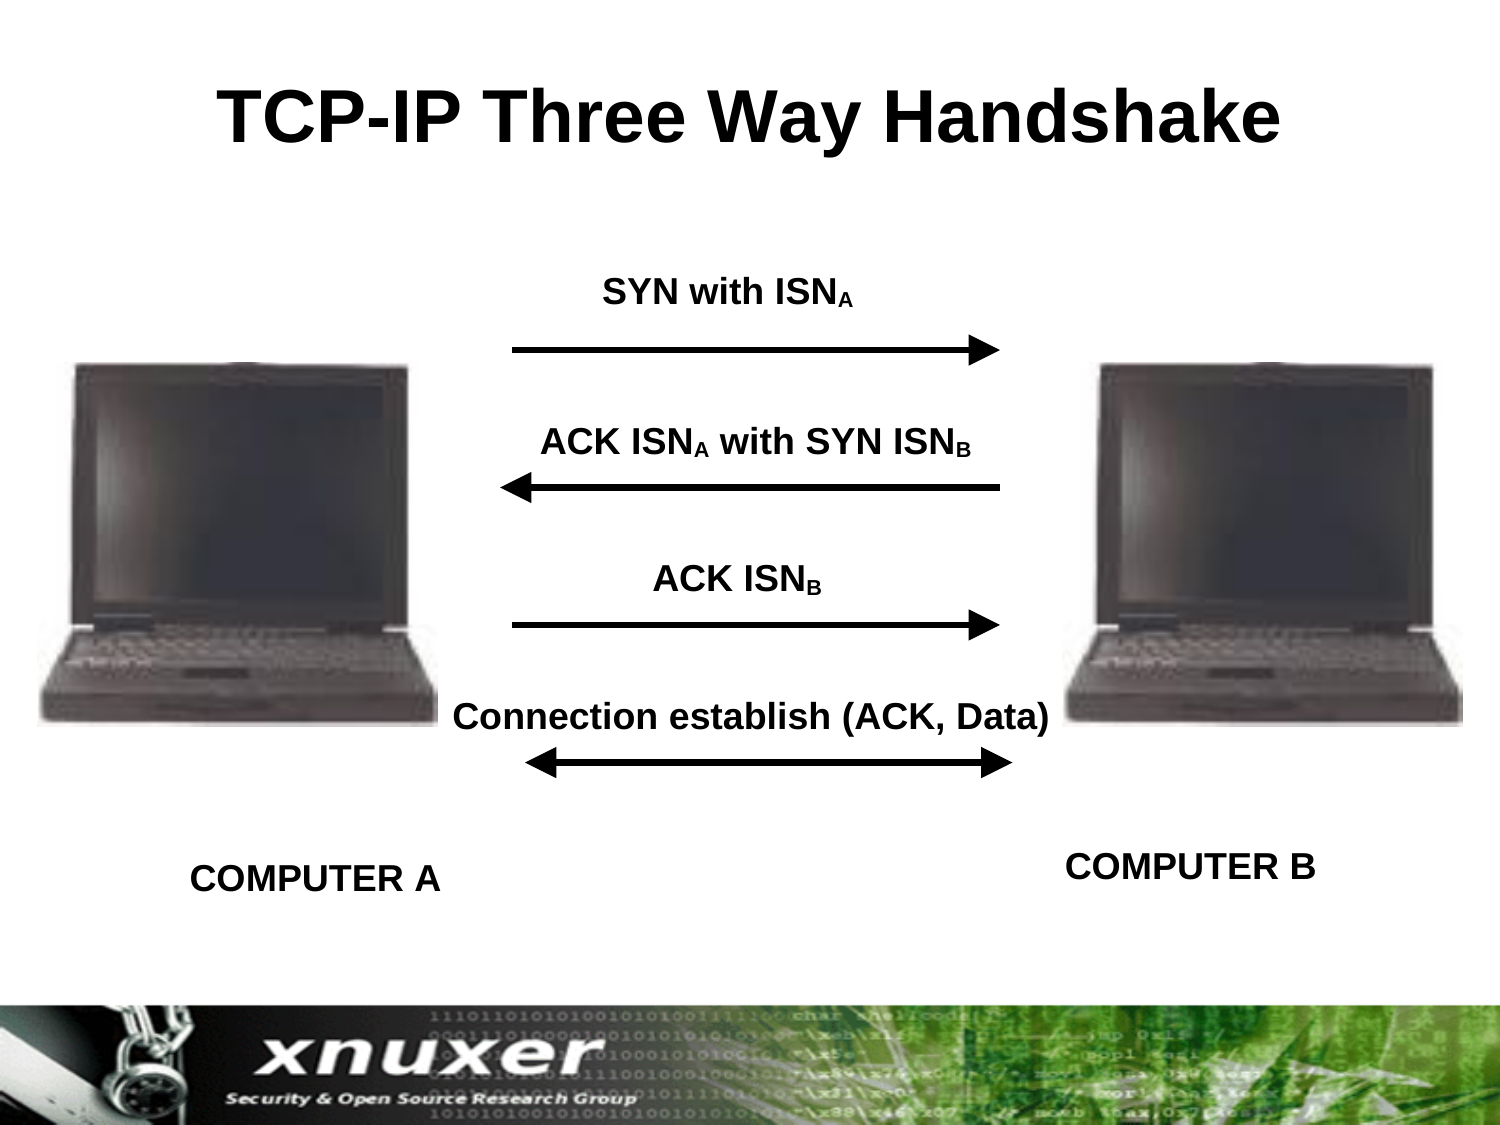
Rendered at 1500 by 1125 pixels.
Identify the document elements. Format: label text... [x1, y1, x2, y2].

text_box Connection establish (ACK, Data) [437, 687, 1066, 745]
title TCP-IP Three Way Handshake [75, 45, 1426, 188]
text_box COMPUTER B [1049, 837, 1332, 895]
picture [0, 0, 1500, 1125]
text_box ACK ISNA with SYN ISNB [525, 412, 987, 471]
text_box SYN with ISNA [587, 262, 869, 321]
text_box ACK ISNB [637, 549, 837, 608]
text_box COMPUTER A [174, 849, 457, 908]
